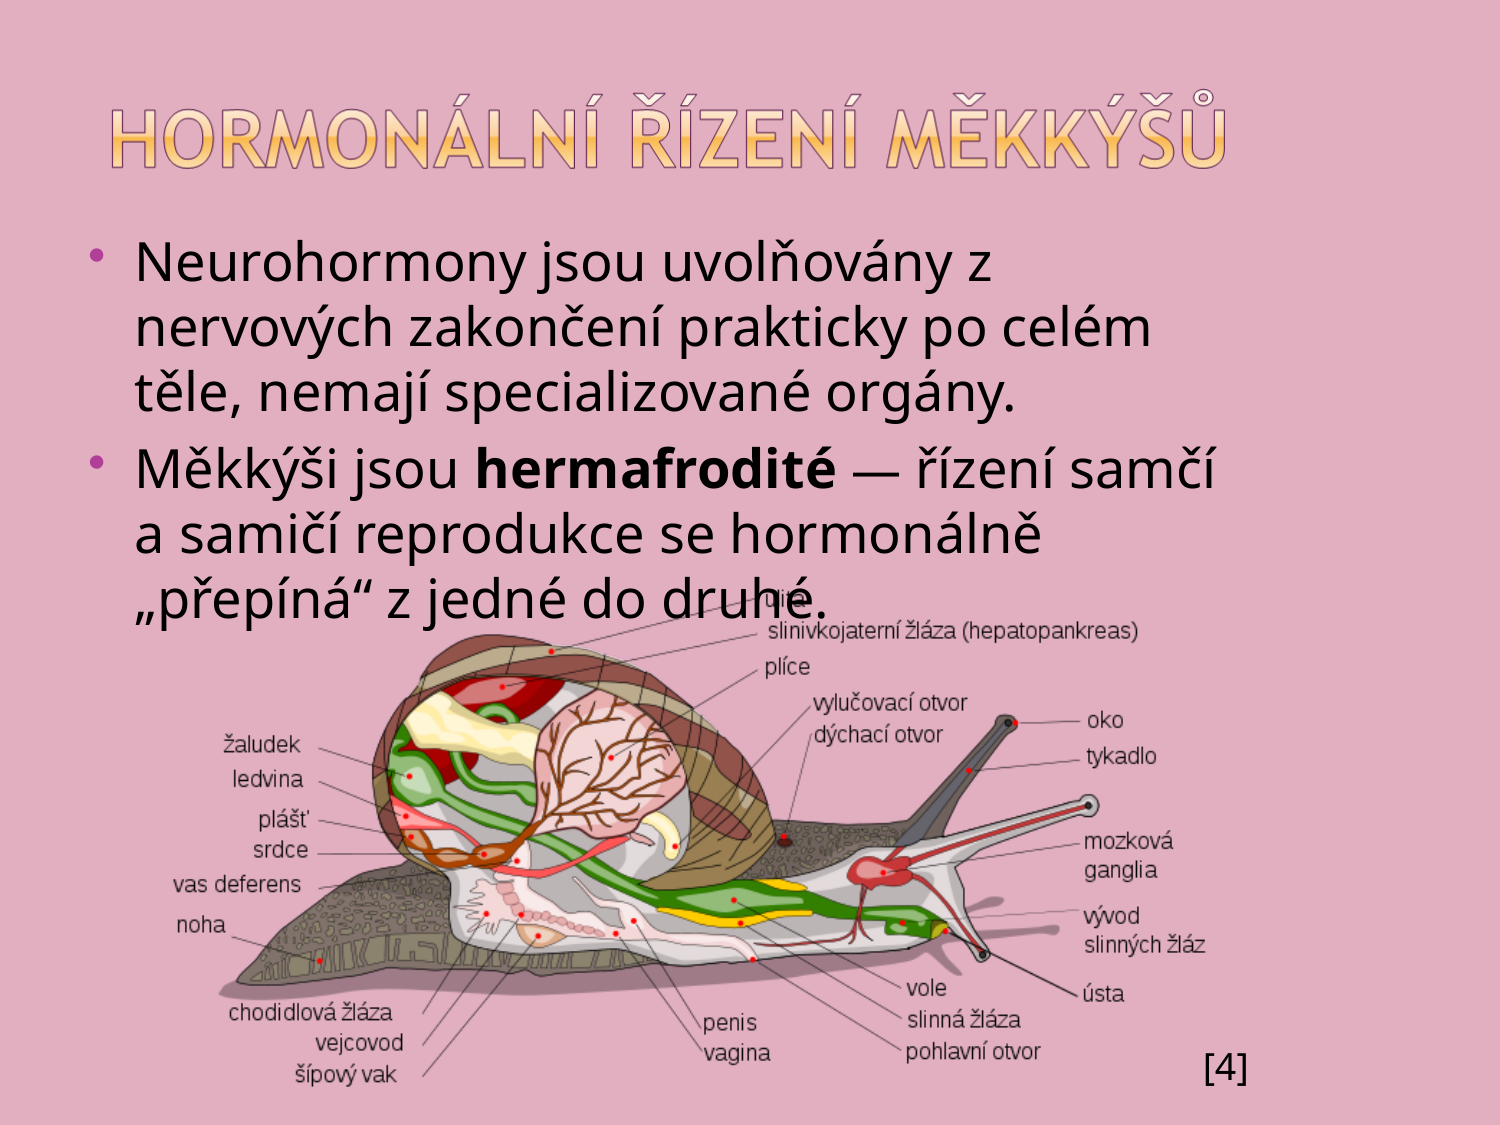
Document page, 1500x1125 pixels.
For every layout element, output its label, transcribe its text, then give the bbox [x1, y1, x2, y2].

list Neurohormony jsou uvolňovány z nervových zakončení prakticky po celém těle, nemají specializované orgány. Měkkýši jsou hermafrodité — řízení samčí a samičí reprodukce se hormonálně „přepíná“ z jedné do druhé. [75, 220, 1263, 1060]
picture [171, 574, 1251, 1107]
text_box [4] [1188, 1034, 1264, 1096]
text_box [59, 53, 1279, 234]
